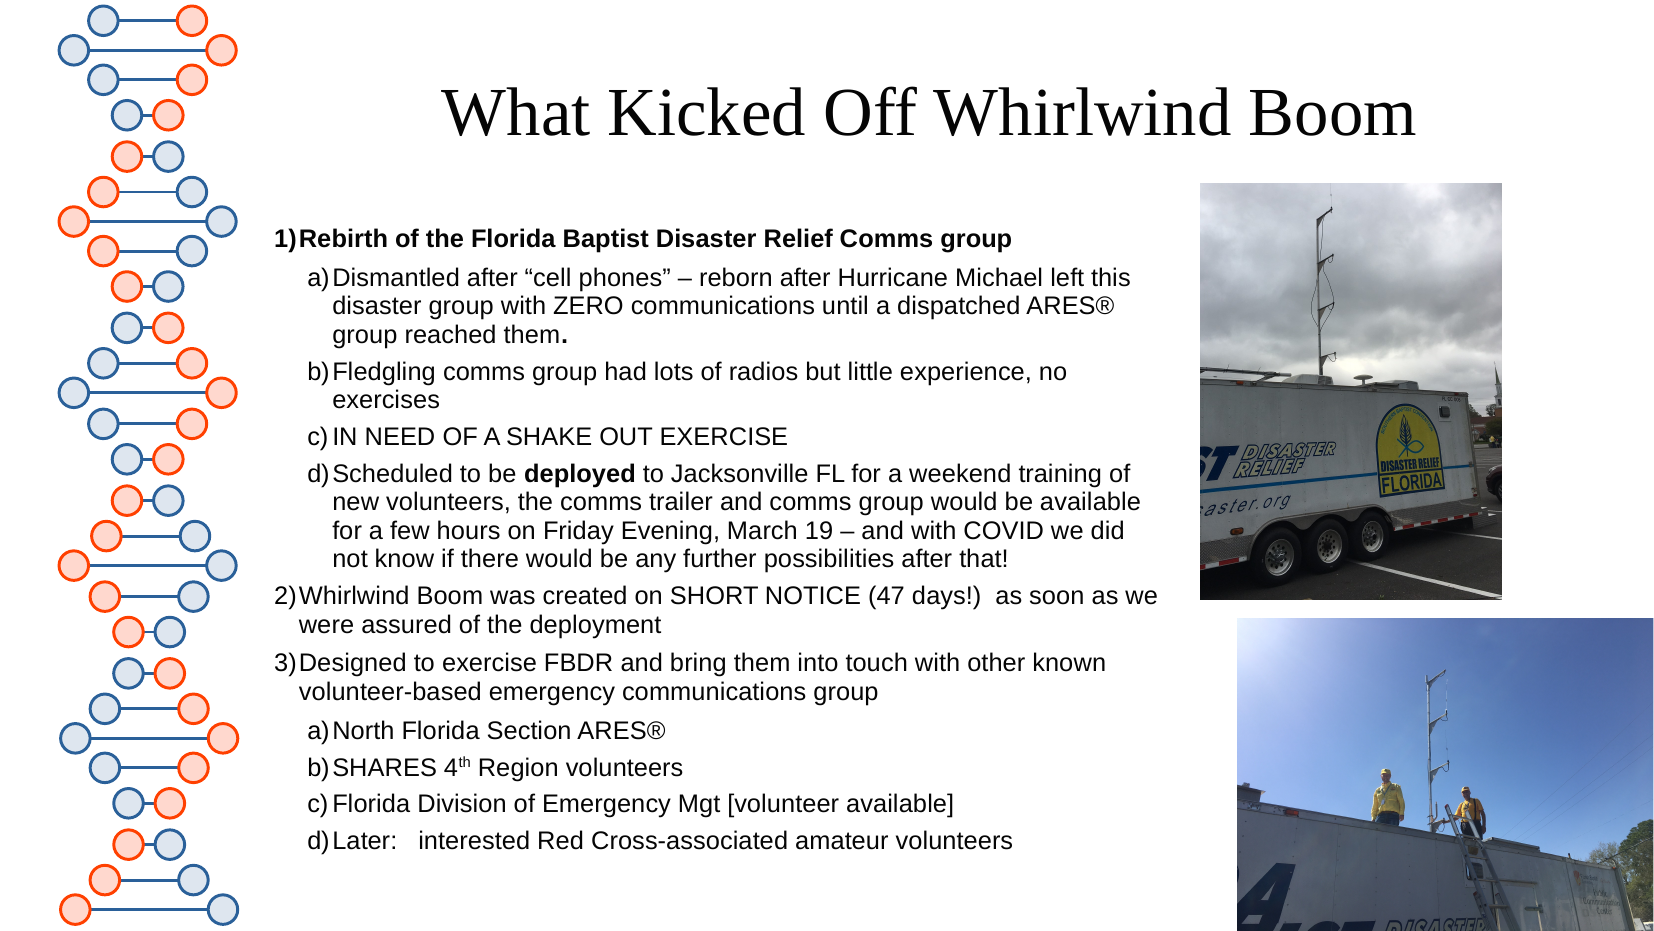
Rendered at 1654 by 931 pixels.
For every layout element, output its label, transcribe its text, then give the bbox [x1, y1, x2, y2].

title What Kicked Off Whirlwind Boom [265, 35, 1595, 189]
picture [1200, 183, 1502, 601]
picture [1237, 618, 1654, 931]
list Rebirth of the Florida Baptist Disaster Relief Comms group Dismantled after “cell phones” – reborn after Hurricane Michael left this disaster group with ZERO communications until a dispatched ARES® group reached them. Fledgling comms group had lots of radios but little experience, no exercises IN NEED OF A SHAKE OUT EXERCISE Scheduled to be deployed to Jacksonville FL for a weekend training of new volunteers, the comms trailer and comms group would be available for a few hours on Friday Evening, March 19 – and with COVID we did not know if there would be any further possibilities after that! Whirlwind Boom was created on SHORT NOTICE (47 days!) as soon as we were assured of the deployment Designed to exercise FBDR and bring them into touch with other known volunteer-based emergency communications group North Florida Section ARES® SHARES 4th Region volunteers Florida Division of Emergency Mgt [volunteer available] Later: interested Red Cross-associated amateur volunteers [265, 224, 1163, 863]
